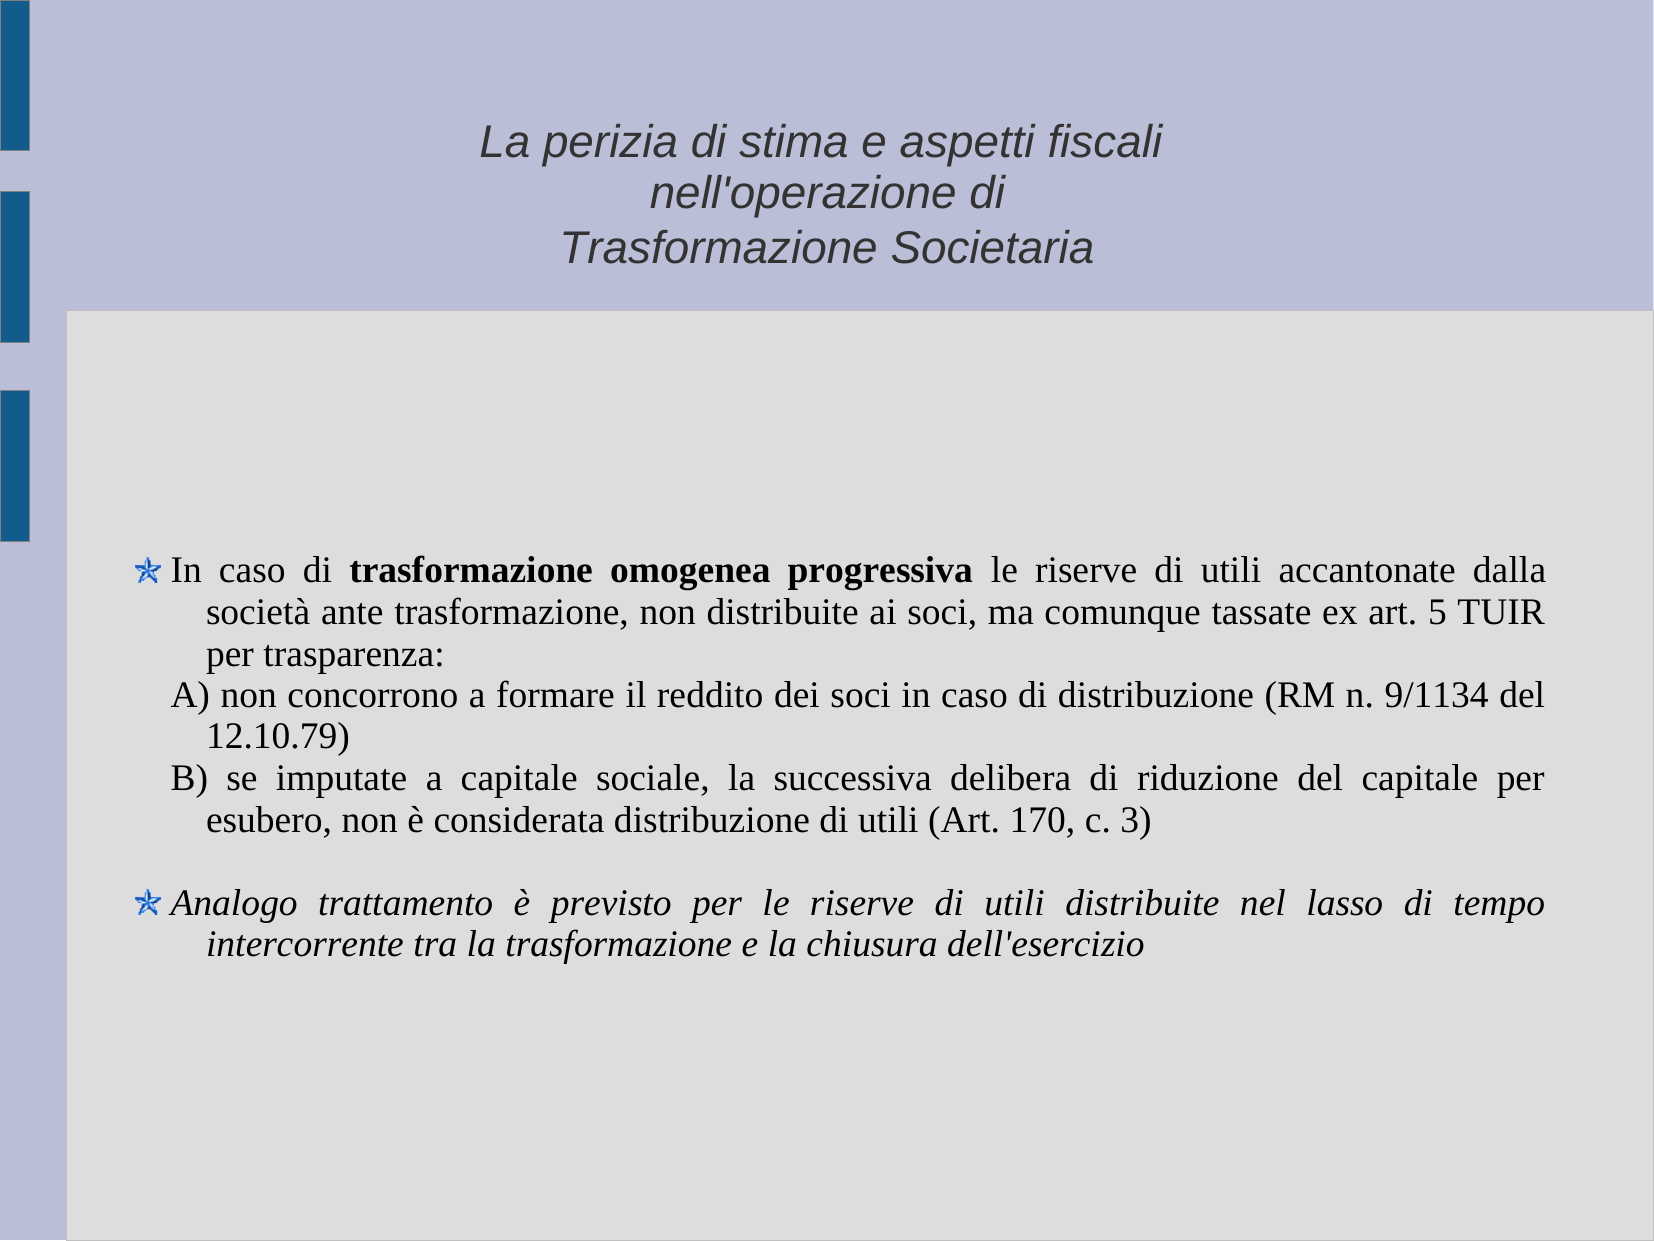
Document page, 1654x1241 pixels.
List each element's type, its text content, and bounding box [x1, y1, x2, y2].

subtitle In caso di trasformazione omogenea progressiva le riserve di utili accantonate dalla società ante trasformazione, non distribuite ai soci, ma comunque tassate ex art. 5 TUIR per trasparenza: A) non concorrono a formare il reddito dei soci in caso di distribuzione (RM n. 9/1134 del 12.10.79) B) se imputate a capitale sociale, la successiva delibera di riduzione del capitale per esubero, non è considerata distribuzione di utili (Art. 170, c. 3) Analogo trattamento è previsto per le riserve di utili distribuite nel lasso di tempo intercorrente tra la trasformazione e la chiusura dell'esercizio [135, 201, 1548, 1241]
title La perizia di stima e aspetti fiscali nell'operazione di Trasformazione Societaria [121, 91, 1534, 299]
